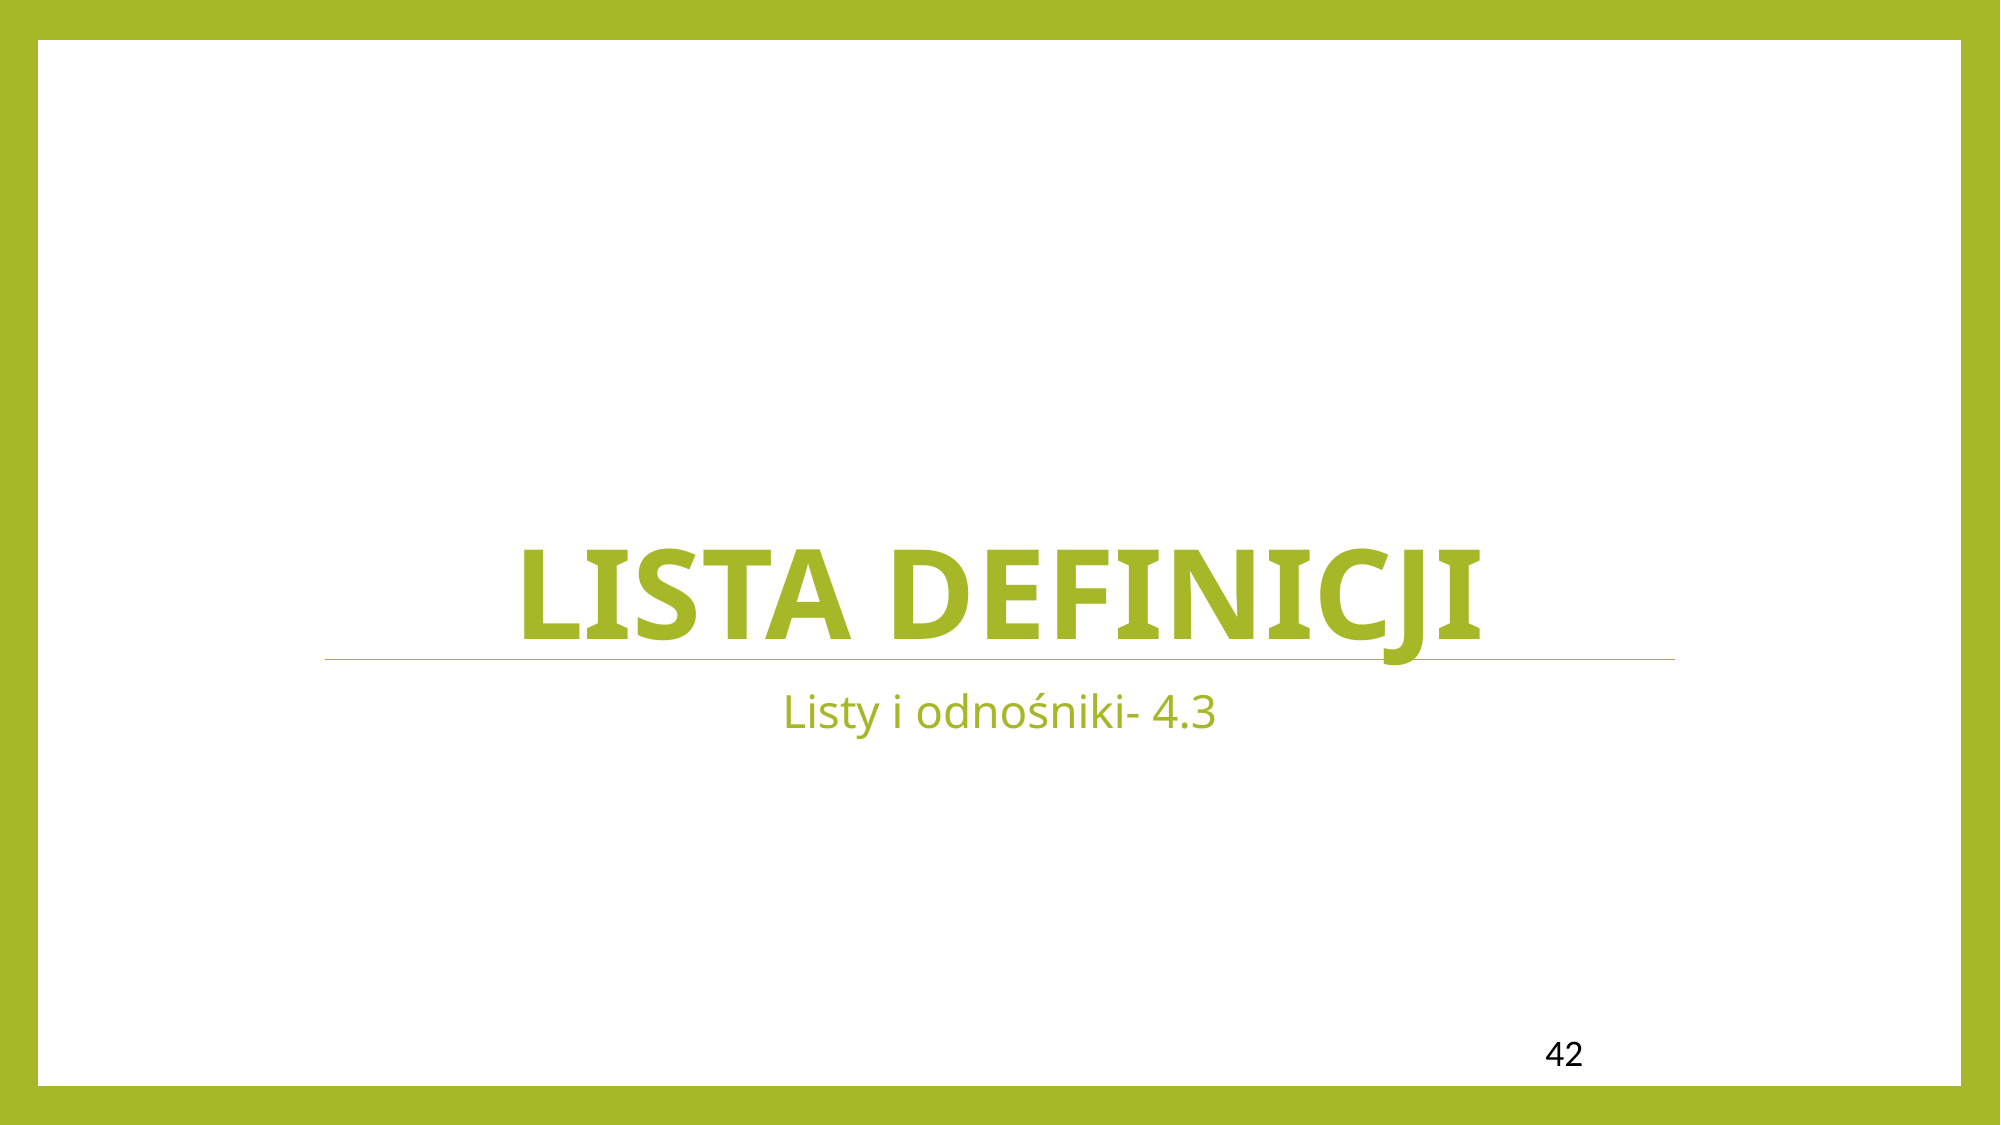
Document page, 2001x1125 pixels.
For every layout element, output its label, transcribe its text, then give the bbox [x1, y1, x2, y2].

text_box [1530, 1020, 1811, 1081]
title Lista DEFINICJI [181, 192, 1817, 673]
list Listy i odnośniki- 4.3 [280, 681, 1720, 906]
